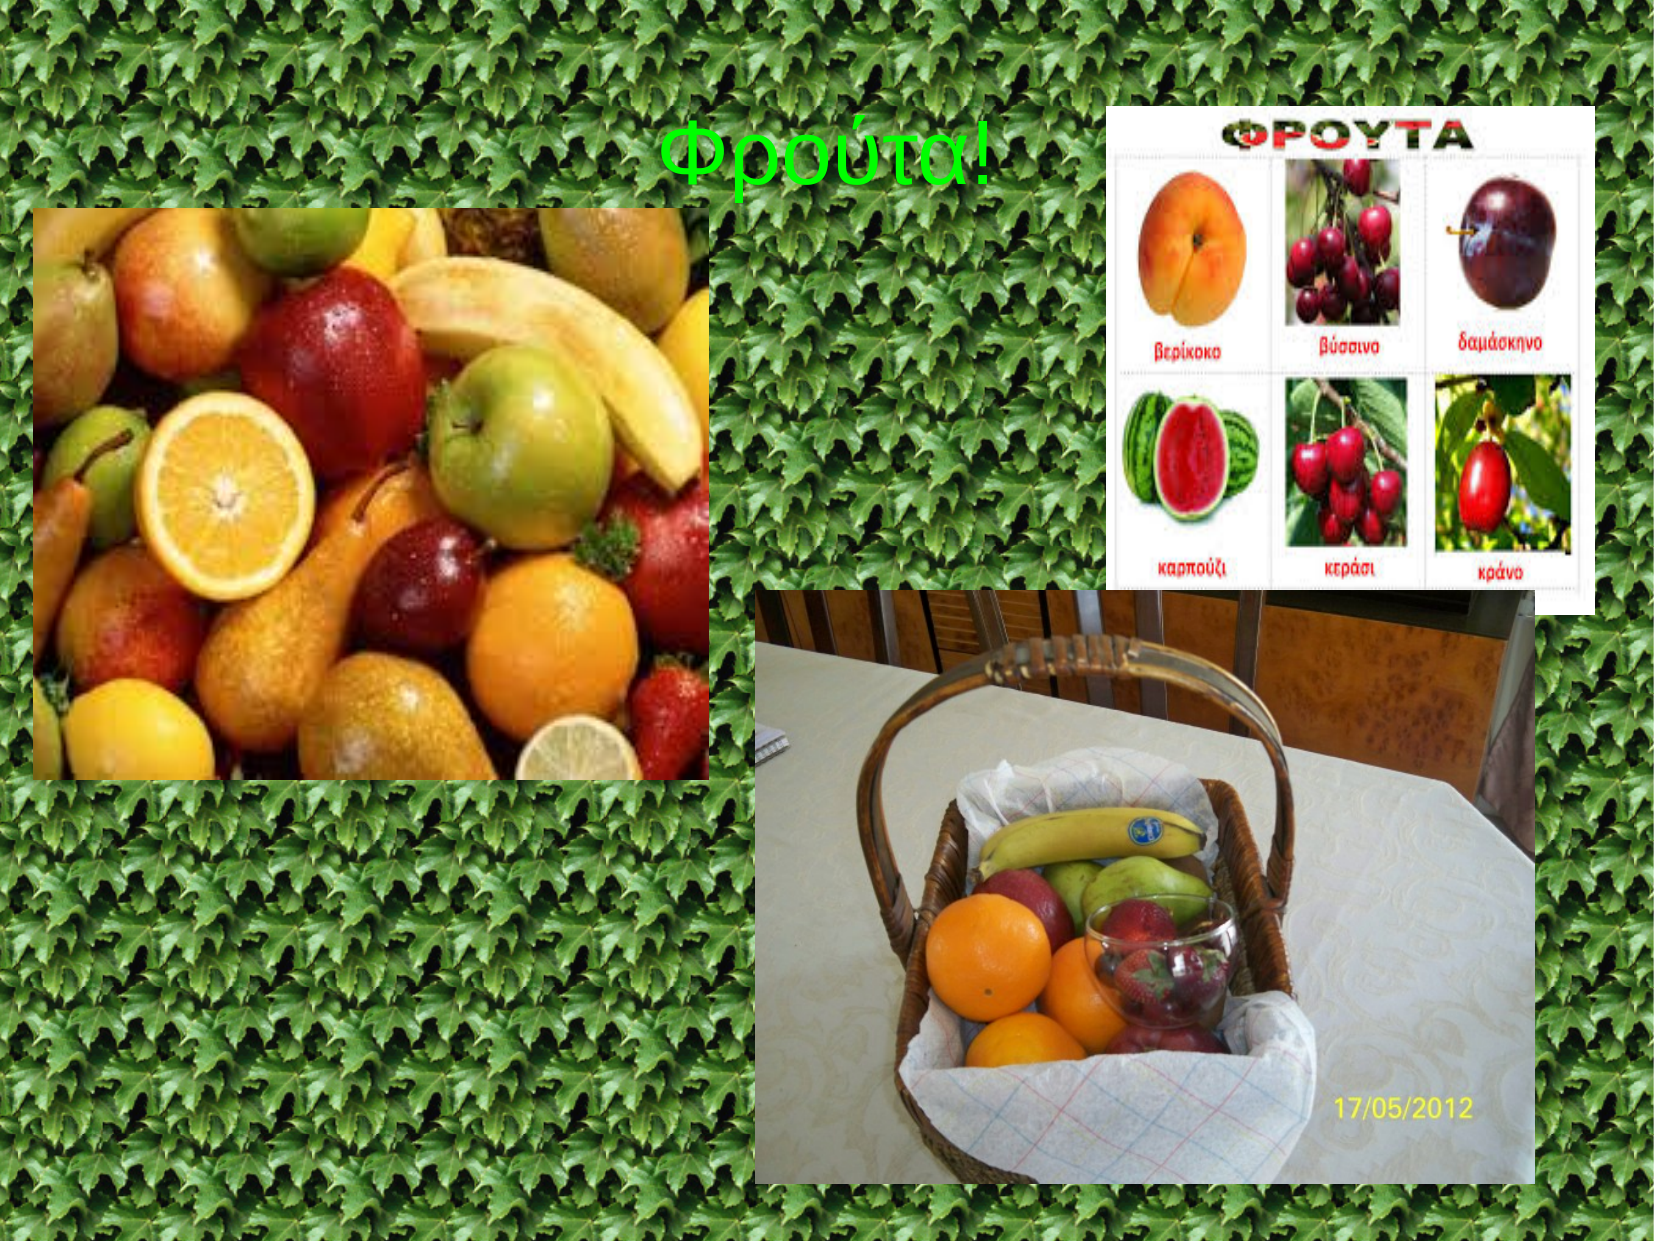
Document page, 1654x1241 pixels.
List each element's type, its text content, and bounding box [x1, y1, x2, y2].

picture [0, 0, 1654, 1241]
title Φρούτα! [82, 49, 1571, 257]
